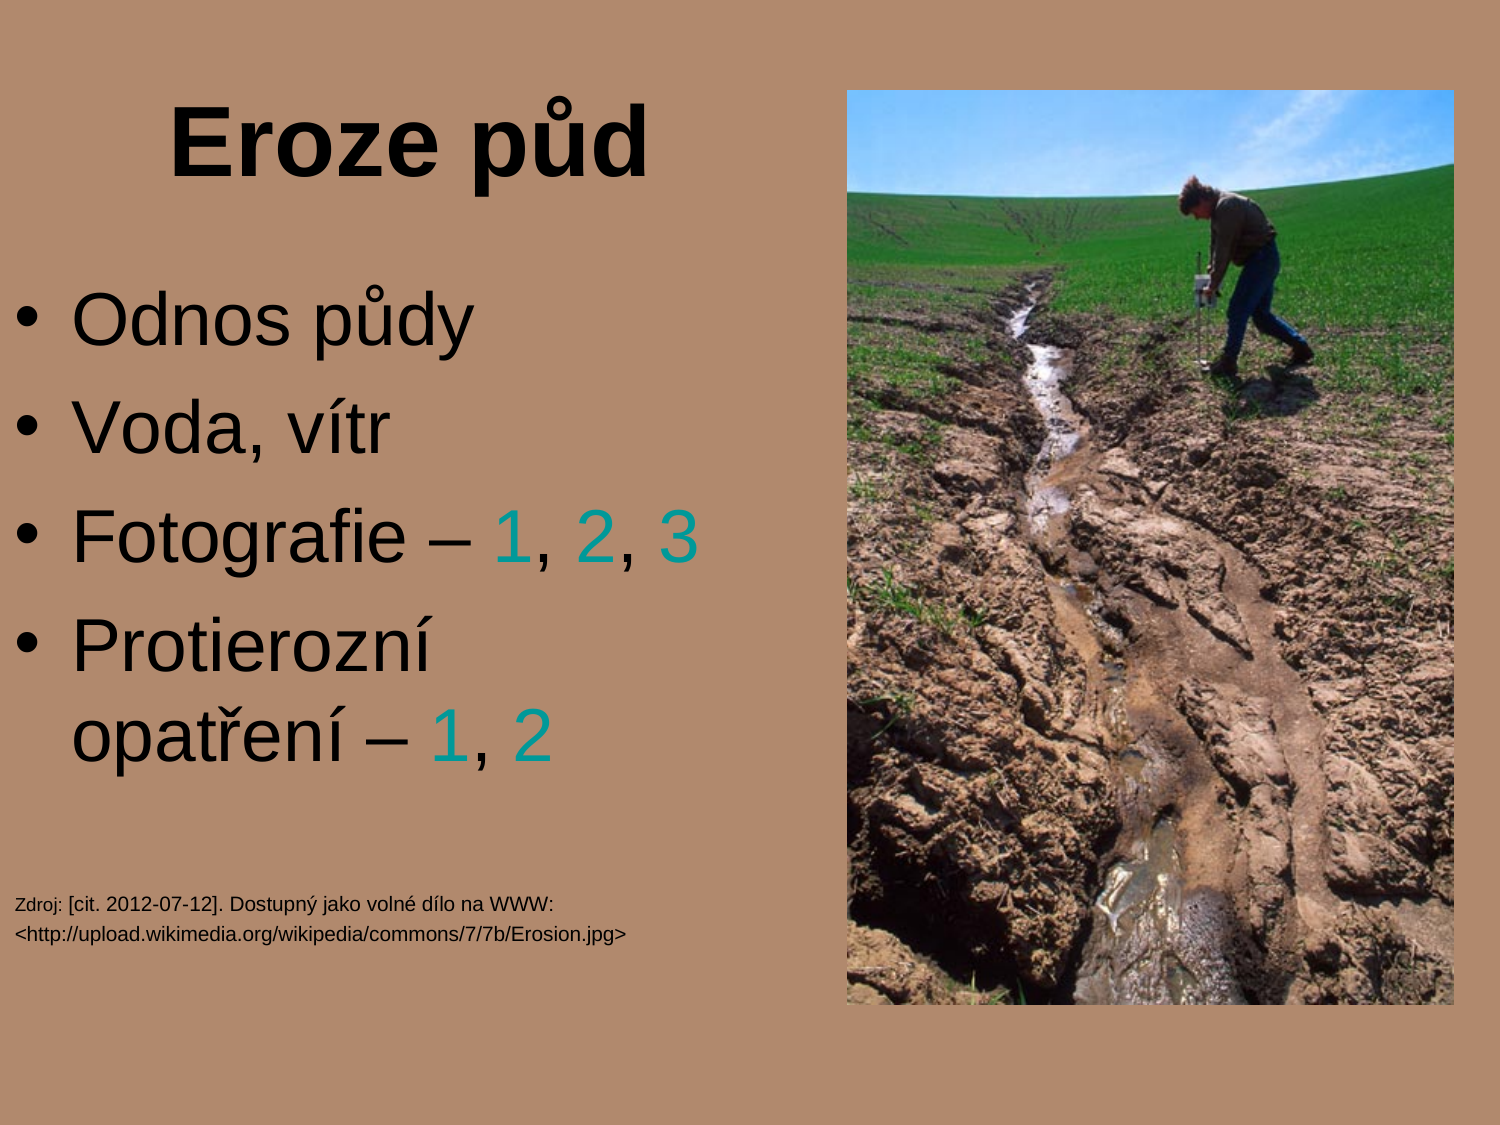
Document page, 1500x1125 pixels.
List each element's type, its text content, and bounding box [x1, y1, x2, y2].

title Eroze půd [0, 42, 821, 231]
picture [847, 90, 1454, 1005]
list Odnos půdy Voda, vítr Fotografie – 1, 2, 3 Protierozní opatření – 1, 2 Zdroj: [cit. 2012-07-12]. Dostupný jako volné dílo na WWW: <http://upload.wikimedia.org/wikipedia/commons/7/7b/Erosion.jpg> [0, 262, 738, 1006]
